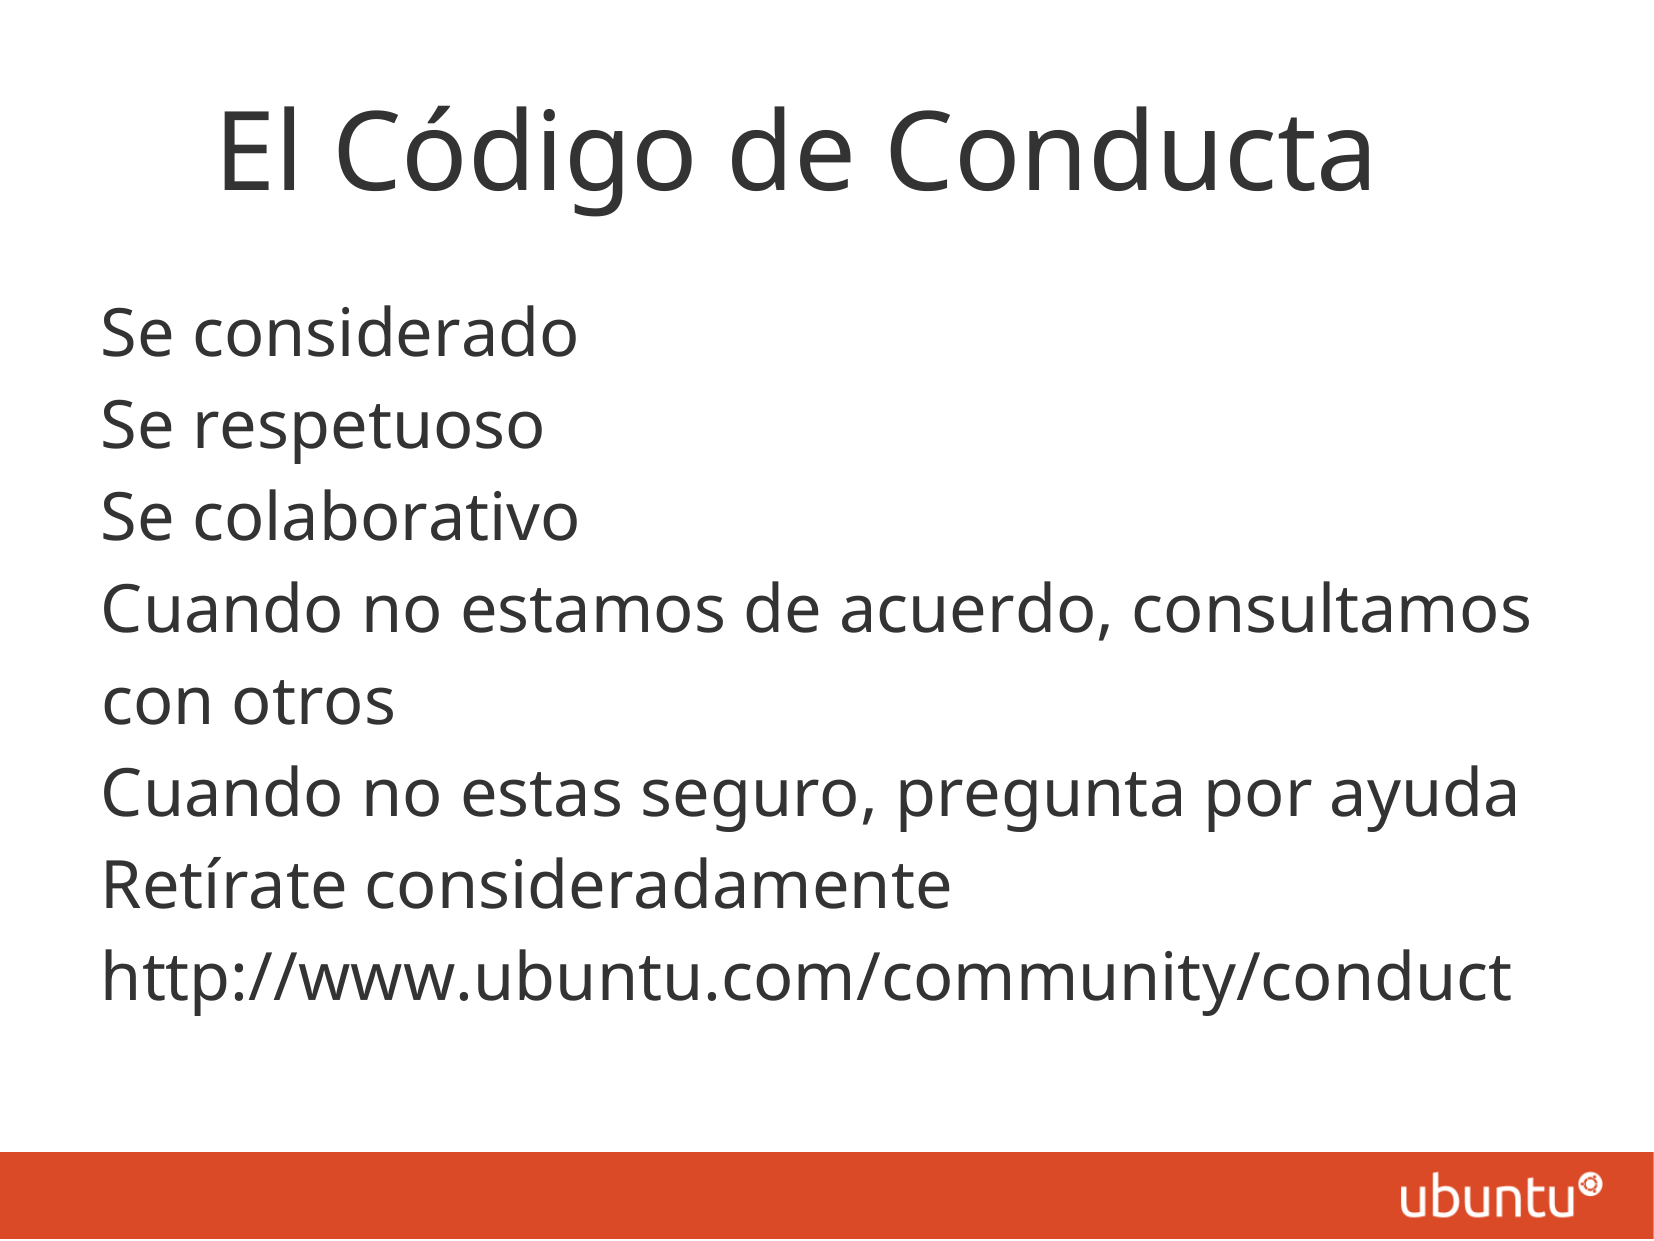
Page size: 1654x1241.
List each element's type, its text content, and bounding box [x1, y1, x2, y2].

picture [0, 1152, 1654, 1239]
list Se considerado Se respetuoso Se colaborativo Cuando no estamos de acuerdo, consultamos con otros Cuando no estas seguro, pregunta por ayuda Retírate consideradamente http://www.ubuntu.com/community/conduct [37, 268, 1549, 1088]
title El Código de Conducta [18, 47, 1576, 263]
